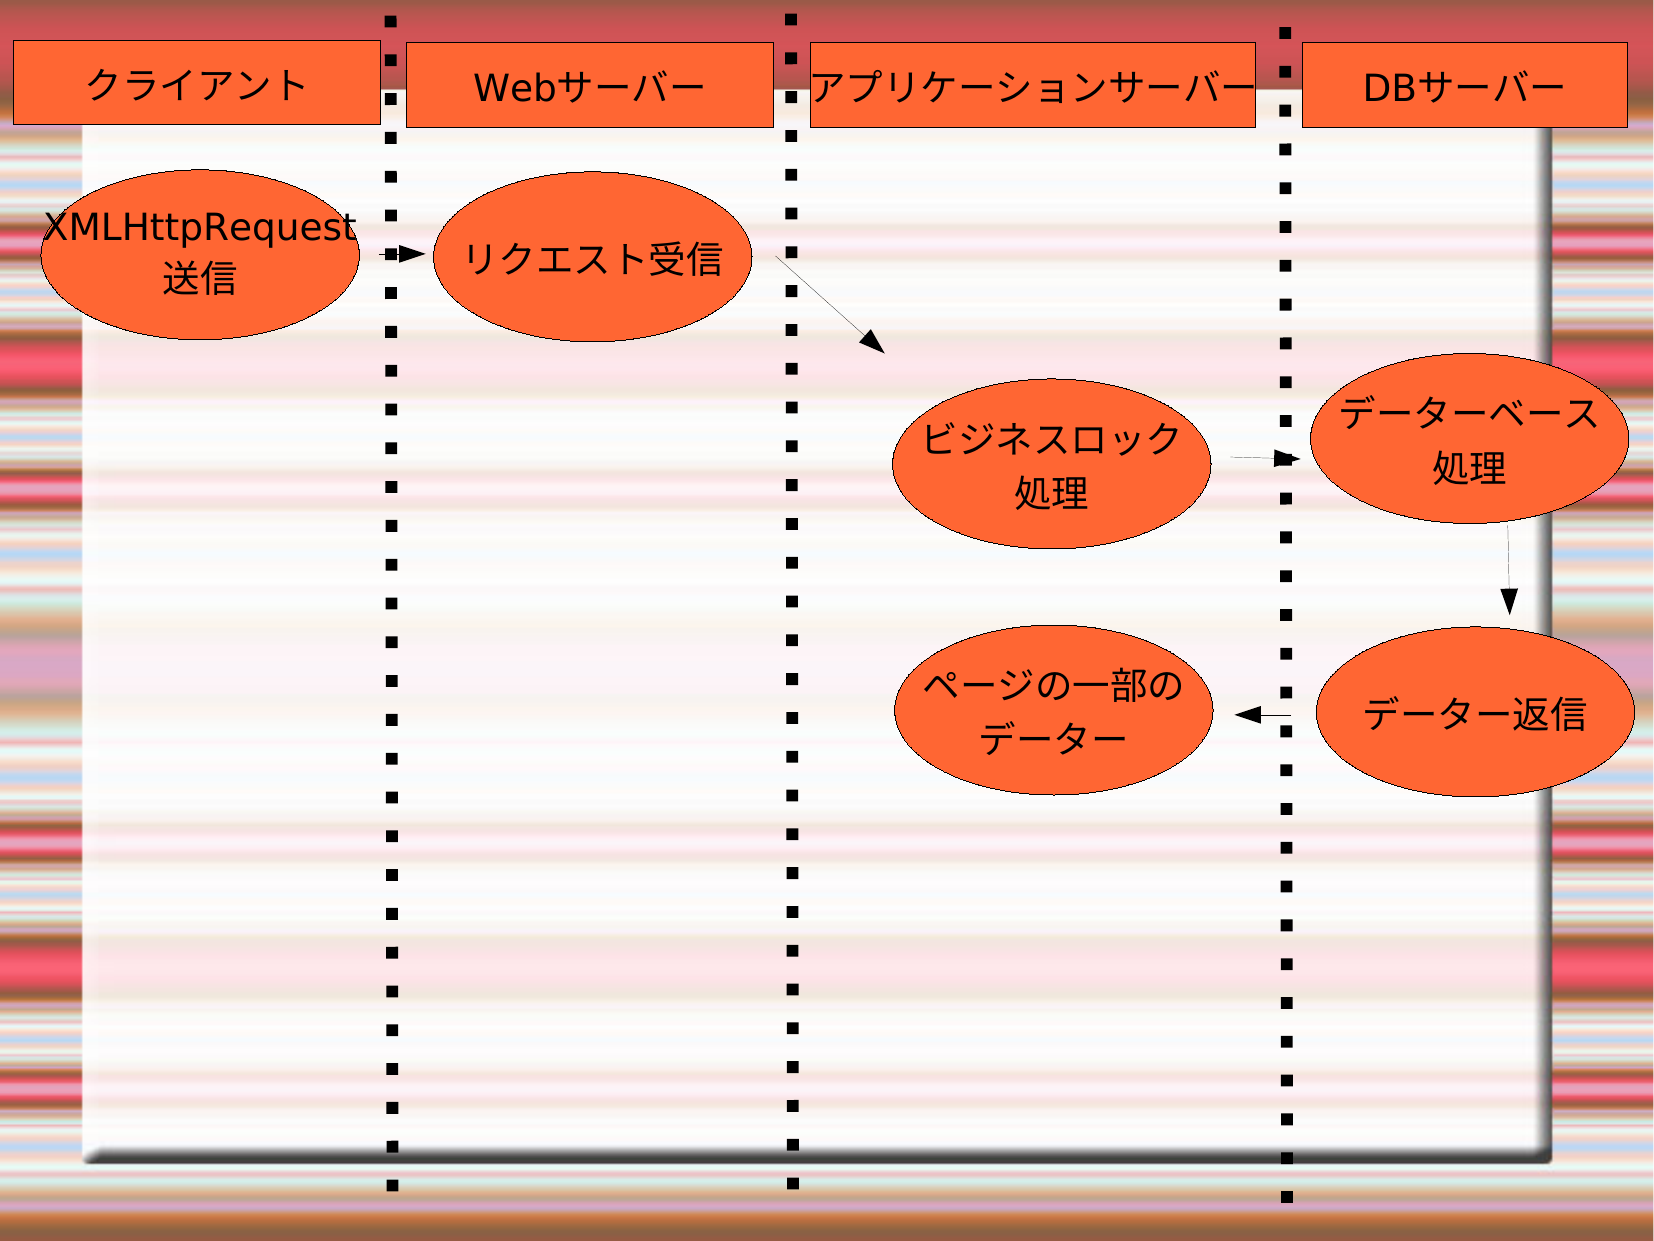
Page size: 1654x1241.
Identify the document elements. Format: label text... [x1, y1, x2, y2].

text_box データー返信 [1316, 626, 1635, 797]
picture [0, 0, 1654, 1241]
text_box ページの一部の データー [894, 625, 1214, 796]
text_box リクエスト受信 [433, 171, 753, 342]
text_box DBサーバー [1302, 42, 1628, 128]
text_box クライアント [13, 40, 381, 125]
text_box XMLHttpRequest 送信 [40, 169, 360, 340]
text_box アプリケーションサーバー [810, 42, 1256, 128]
text_box ビジネスロック 処理 [892, 378, 1212, 549]
text_box データーベース 処理 [1310, 353, 1629, 524]
text_box Webサーバー [406, 42, 774, 128]
